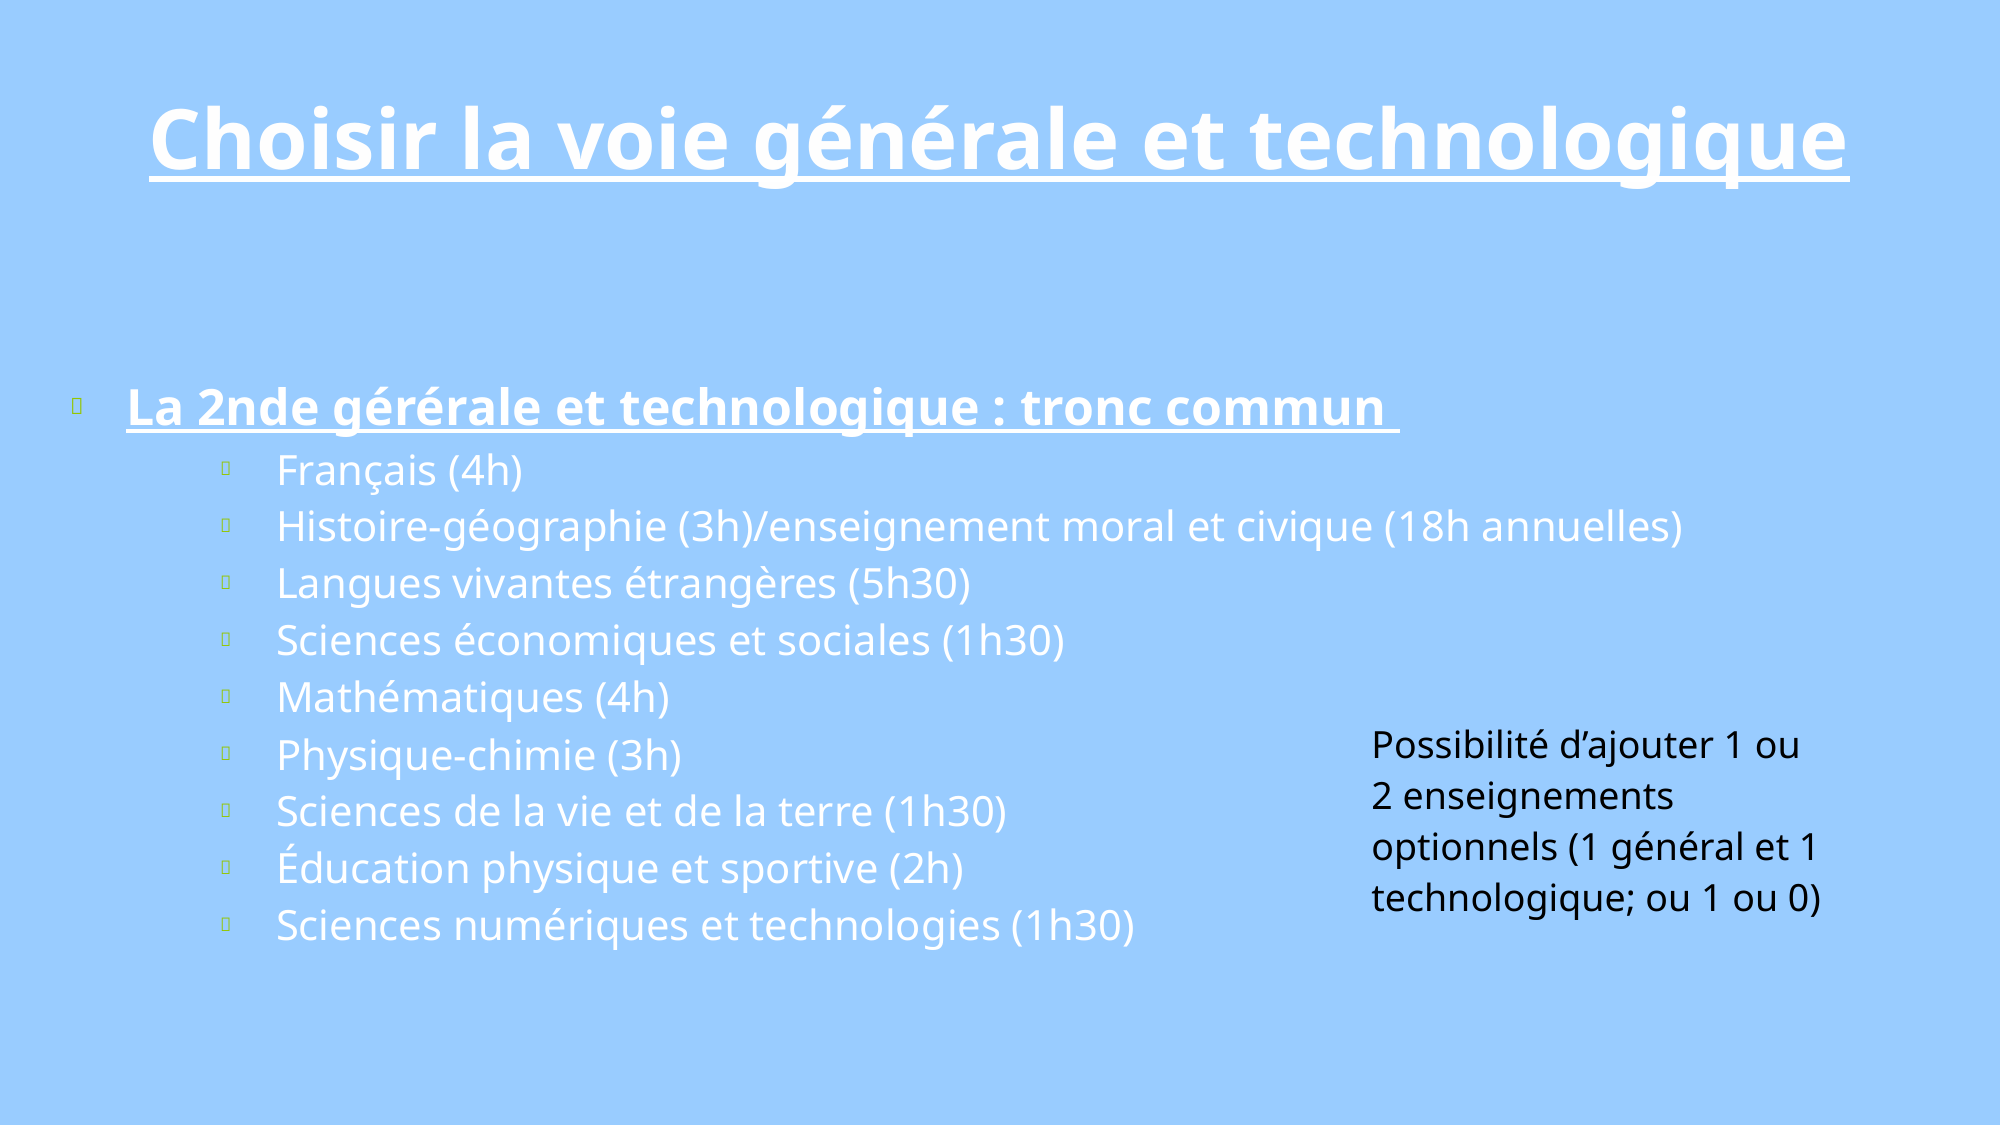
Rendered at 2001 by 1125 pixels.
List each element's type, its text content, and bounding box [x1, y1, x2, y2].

text_box Choisir la voie générale et technologique [132, 73, 1867, 233]
text_box Possibilité d’ajouter 1 ou 2 enseignements optionnels (1 général et 1 technologique; ou 1 ou 0) [1356, 711, 1841, 907]
text_box La 2nde gérérale et technologique : tronc commun Français (4h) Histoire-géographie (3h)/enseignement moral et civique (18h annuelles) Langues vivantes étrangères (5h30) Sciences économiques et sociales (1h30) Mathématiques (4h) Physique-chimie (3h) Sciences de la vie et de la terre (1h30) Éducation physique et sportive (2h) Sciences numériques et technologies (1h30) [54, 364, 1866, 1059]
